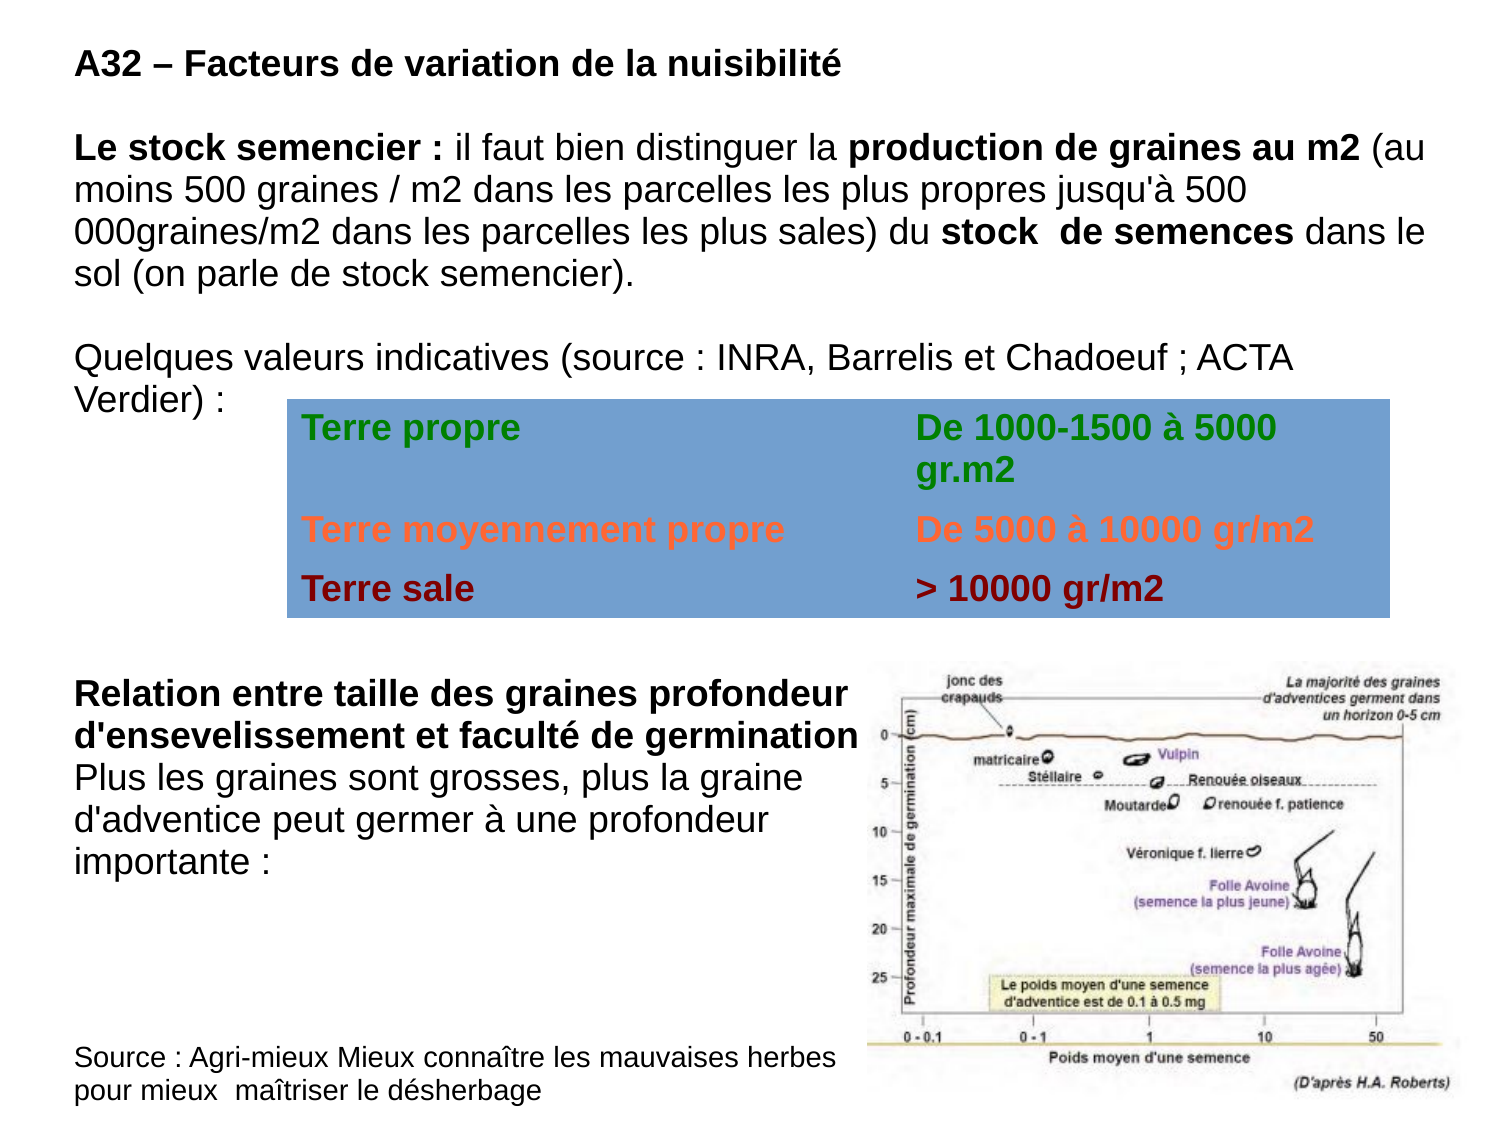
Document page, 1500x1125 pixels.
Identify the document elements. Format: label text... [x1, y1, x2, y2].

table_cell De 5000 à 10000 gr/m2 [901, 501, 1390, 560]
table_cell > 10000 gr/m2 [901, 560, 1390, 618]
picture [867, 661, 1500, 1115]
table_cell Terre sale [287, 560, 901, 618]
table_header De 1000-1500 à 5000 gr.m2 [901, 399, 1390, 501]
text_box A32 – Facteurs de variation de la nuisibilité Le stock semencier : il faut bien distinguer la production de graines au m2 (au moins 500 graines / m2 dans les parcelles les plus propres jusqu'à 500 000graines/m2 dans les parcelles les plus sales) du stock de semences dans le sol (on parle de stock semencier). Quelques valeurs indicatives (source : INRA, Barrelis et Chadoeuf ; ACTA Verdier) : Relation entre taille des graines profondeur d'ensevelissement et faculté de germination Plus les graines sont grosses, plus la graine d'adventice peut germer à une profondeur importante : [59, 35, 1469, 1034]
table_header Terre propre [287, 399, 901, 501]
table_cell Terre moyennement propre [287, 501, 901, 560]
text_box Source : Agri-mieux Mieux connaître les mauvaises herbes pour mieux maîtriser le désherbage [59, 1034, 898, 1115]
